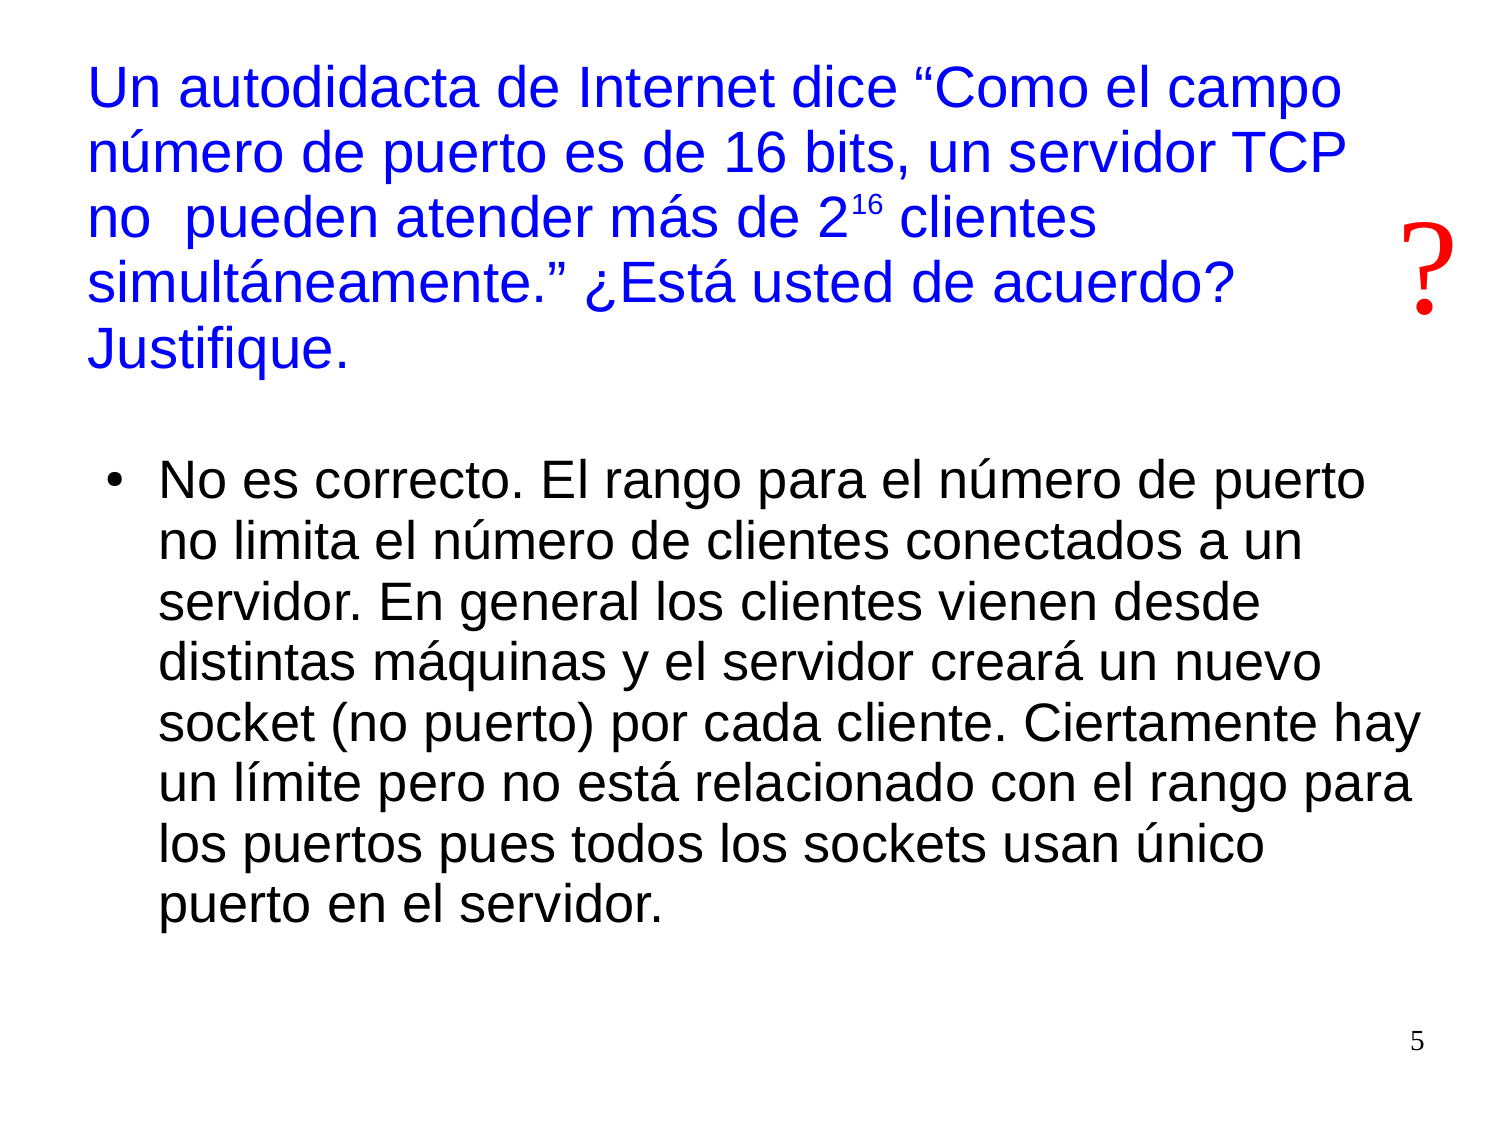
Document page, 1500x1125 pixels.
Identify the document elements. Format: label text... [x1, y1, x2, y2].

list No es correcto. El rango para el número de puerto no limita el número de clientes conectados a un servidor. En general los clientes vienen desde distintas máquinas y el servidor creará un nuevo socket (no puerto) por cada cliente. Ciertamente hay un límite pero no está relacionado con el rango para los puertos pues todos los sockets usan único puerto en el servidor. [87, 450, 1426, 1060]
title Un autodidacta de Internet dice “Como el campo número de puerto es de 16 bits, un servidor TCP no pueden atender más de 216 clientes simultáneamente.” ¿Está usted de acuerdo? Justifique. [87, 53, 1426, 382]
